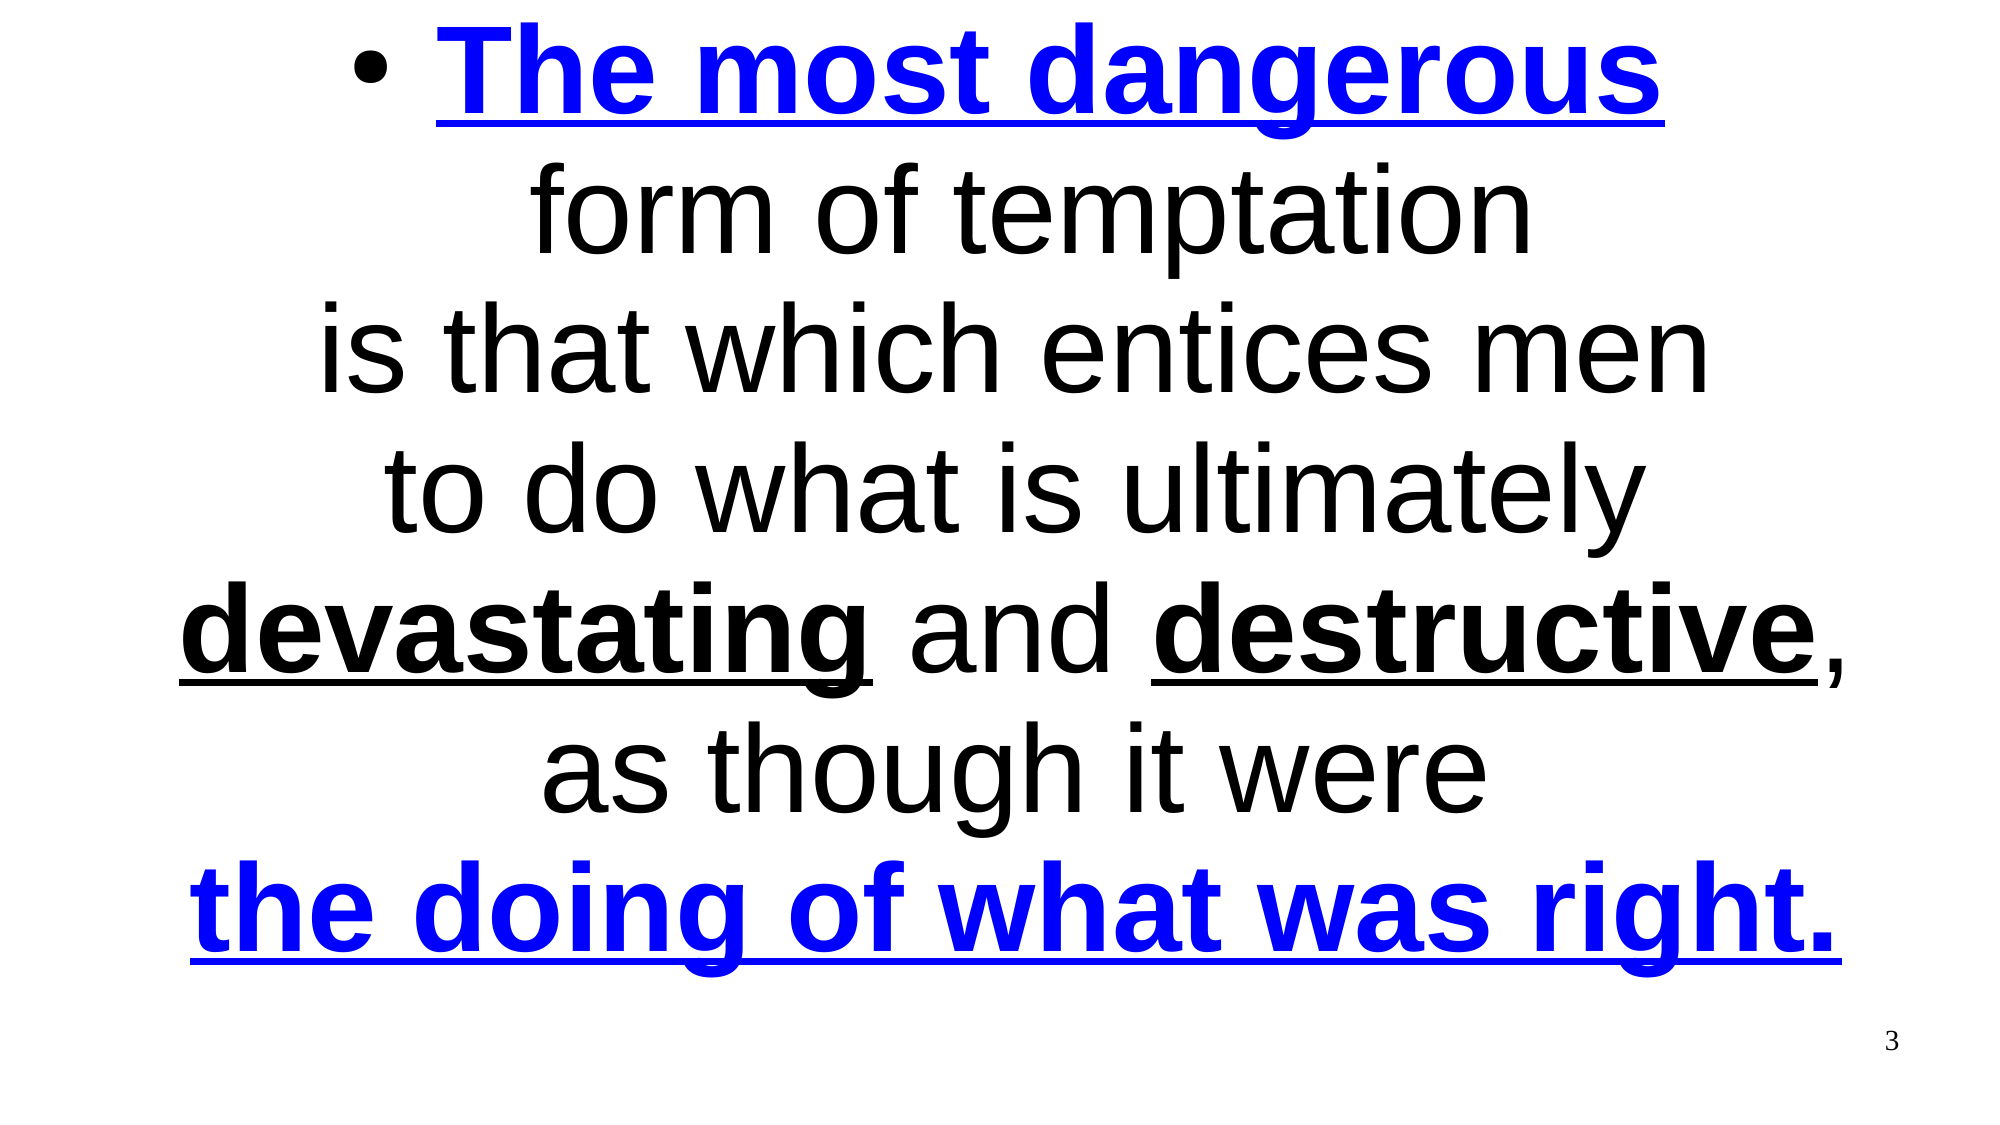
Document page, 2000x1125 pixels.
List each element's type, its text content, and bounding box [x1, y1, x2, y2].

list The most dangerous form of temptation is that which entices men to do what is ultimately devastating and destructive, as though it were the doing of what was right. [0, 0, 1996, 1123]
